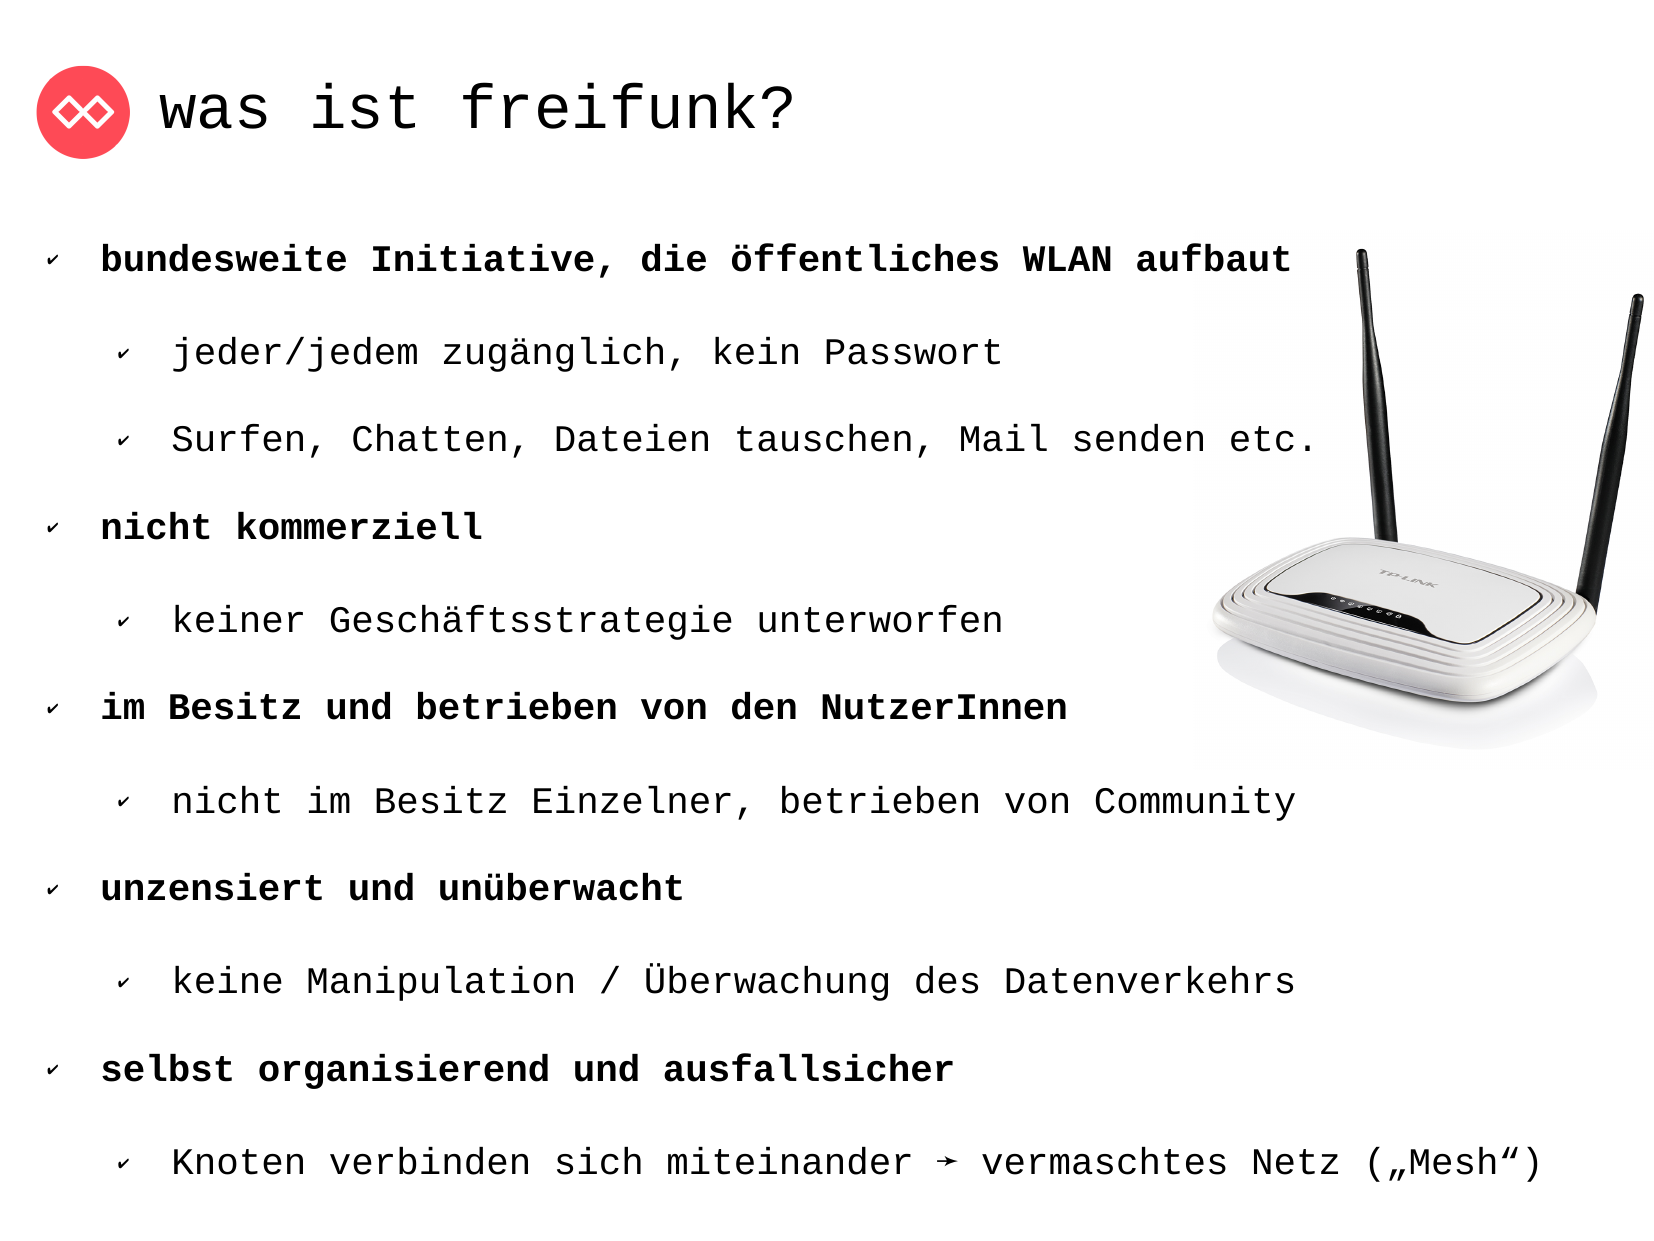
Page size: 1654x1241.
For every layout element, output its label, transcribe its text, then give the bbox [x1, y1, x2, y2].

picture [1571, 230, 1654, 770]
list bundesweite Initiative, die öffentliches WLAN aufbaut jeder/jedem zugänglich, kein Passwort Surfen, Chatten, Dateien tauschen, Mail senden etc. nicht kommerziell keiner Geschäftsstrategie unterworfen im Besitz und betrieben von den NutzerInnen nicht im Besitz Einzelner, betrieben von Community unzensiert und unüberwacht keine Manipulation / Überwachung des Datenverkehrs selbst organisierend und ausfallsicher Knoten verbinden sich miteinander ➛ vermaschtes Netz („Mesh“) [29, 218, 1571, 1093]
picture [17, 46, 149, 178]
title was ist freifunk? [159, 15, 1648, 208]
